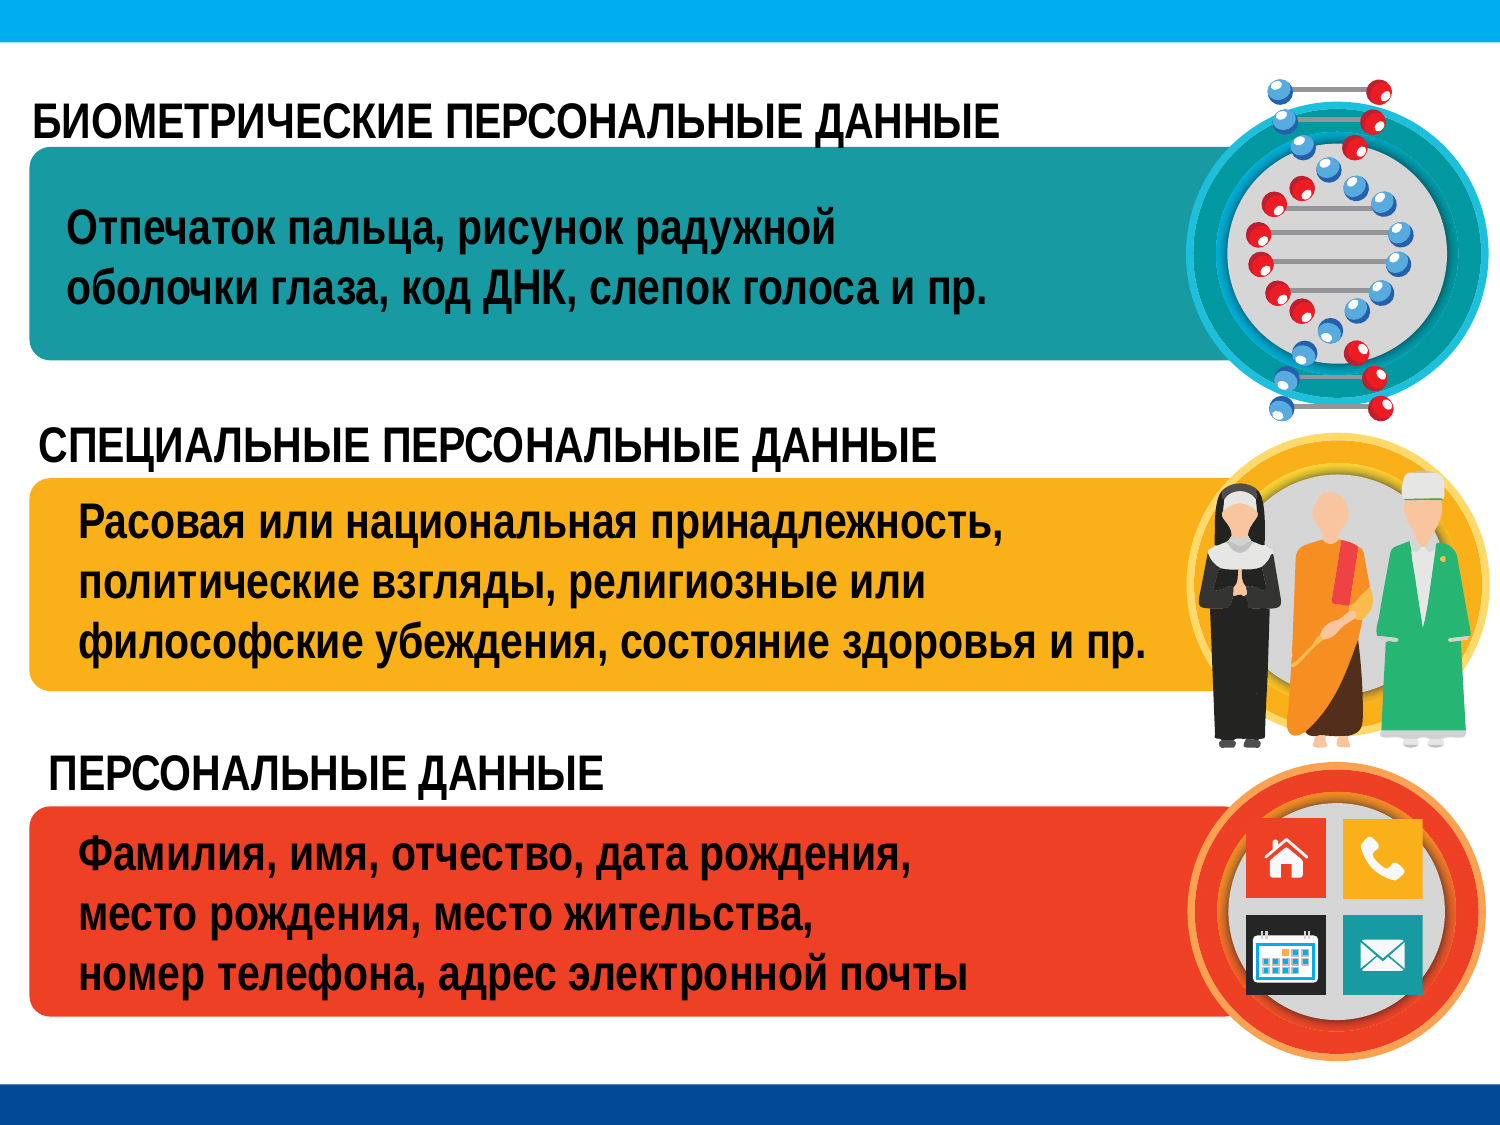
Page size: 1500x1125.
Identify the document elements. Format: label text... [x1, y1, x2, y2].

text_box СПЕЦИАЛЬНЫЕ ПЕРСОНАЛЬНЫЕ ДАННЫЕ [23, 404, 954, 480]
text_box Отпечаток пальца, рисунок радужной оболочки глаза, код ДНК, слепок голоса и пр. [51, 187, 1198, 322]
text_box БИОМЕТРИЧЕСКИЕ ПЕРСОНАЛЬНЫЕ ДАННЫЕ [17, 80, 1199, 156]
text_box [0, 0, 1500, 43]
text_box ПЕРСОНАЛЬНЫЕ ДАННЫЕ [34, 732, 620, 808]
text_box [0, 1084, 1500, 1125]
text_box Расовая или национальная принадлежность, политические взгляды, религиозные или философские убеждения, состояние здоровья и пр. [63, 480, 1186, 676]
text_box Фамилия, имя, отчество, дата рождения, место рождения, место жительства, номер телефона, адрес электронной почты [63, 813, 1176, 1009]
picture [29, 75, 1500, 1084]
